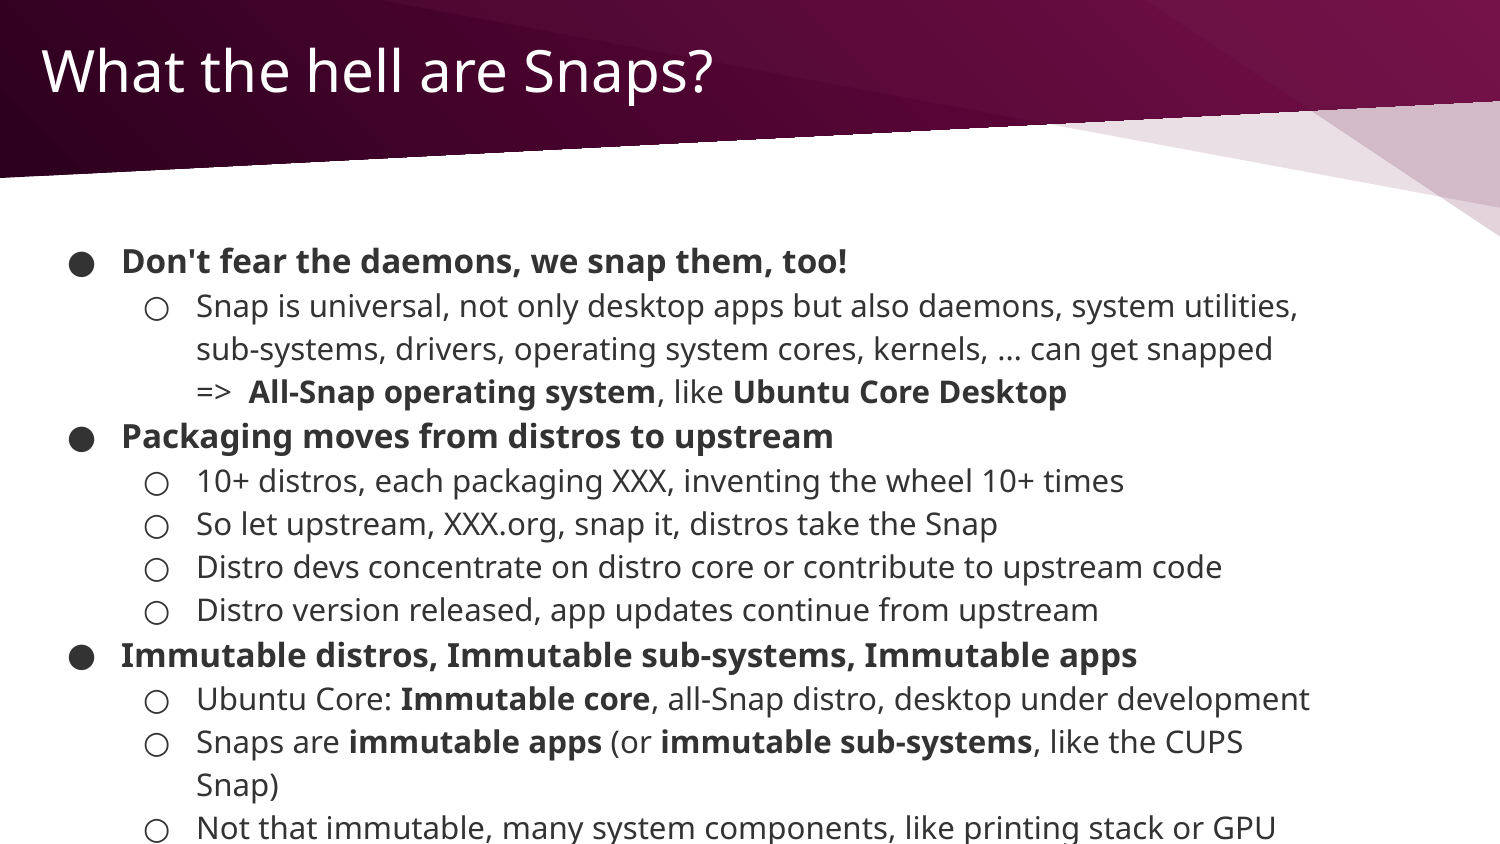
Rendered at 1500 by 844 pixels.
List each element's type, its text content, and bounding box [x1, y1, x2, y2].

title What the hell are Snaps? [41, 5, 1336, 134]
list Don't fear the daemons, we snap them, too! Snap is universal, not only desktop apps but also daemons, system utilities, sub-systems, drivers, operating system cores, kernels, … can get snapped => All-Snap operating system, like Ubuntu Core Desktop Packaging moves from distros to upstream 10+ distros, each packaging XXX, inventing the wheel 10+ times So let upstream, XXX.org, snap it, distros take the Snap Distro devs concentrate on distro core or contribute to upstream code Distro version released, app updates continue from upstream Immutable distros, Immutable sub-systems, Immutable apps Ubuntu Core: Immutable core, all-Snap distro, desktop under development Snaps are immutable apps (or immutable sub-systems, like the CUPS Snap) Not that immutable, many system components, like printing stack or GPU drivers in separate Snaps [35, 229, 1324, 789]
